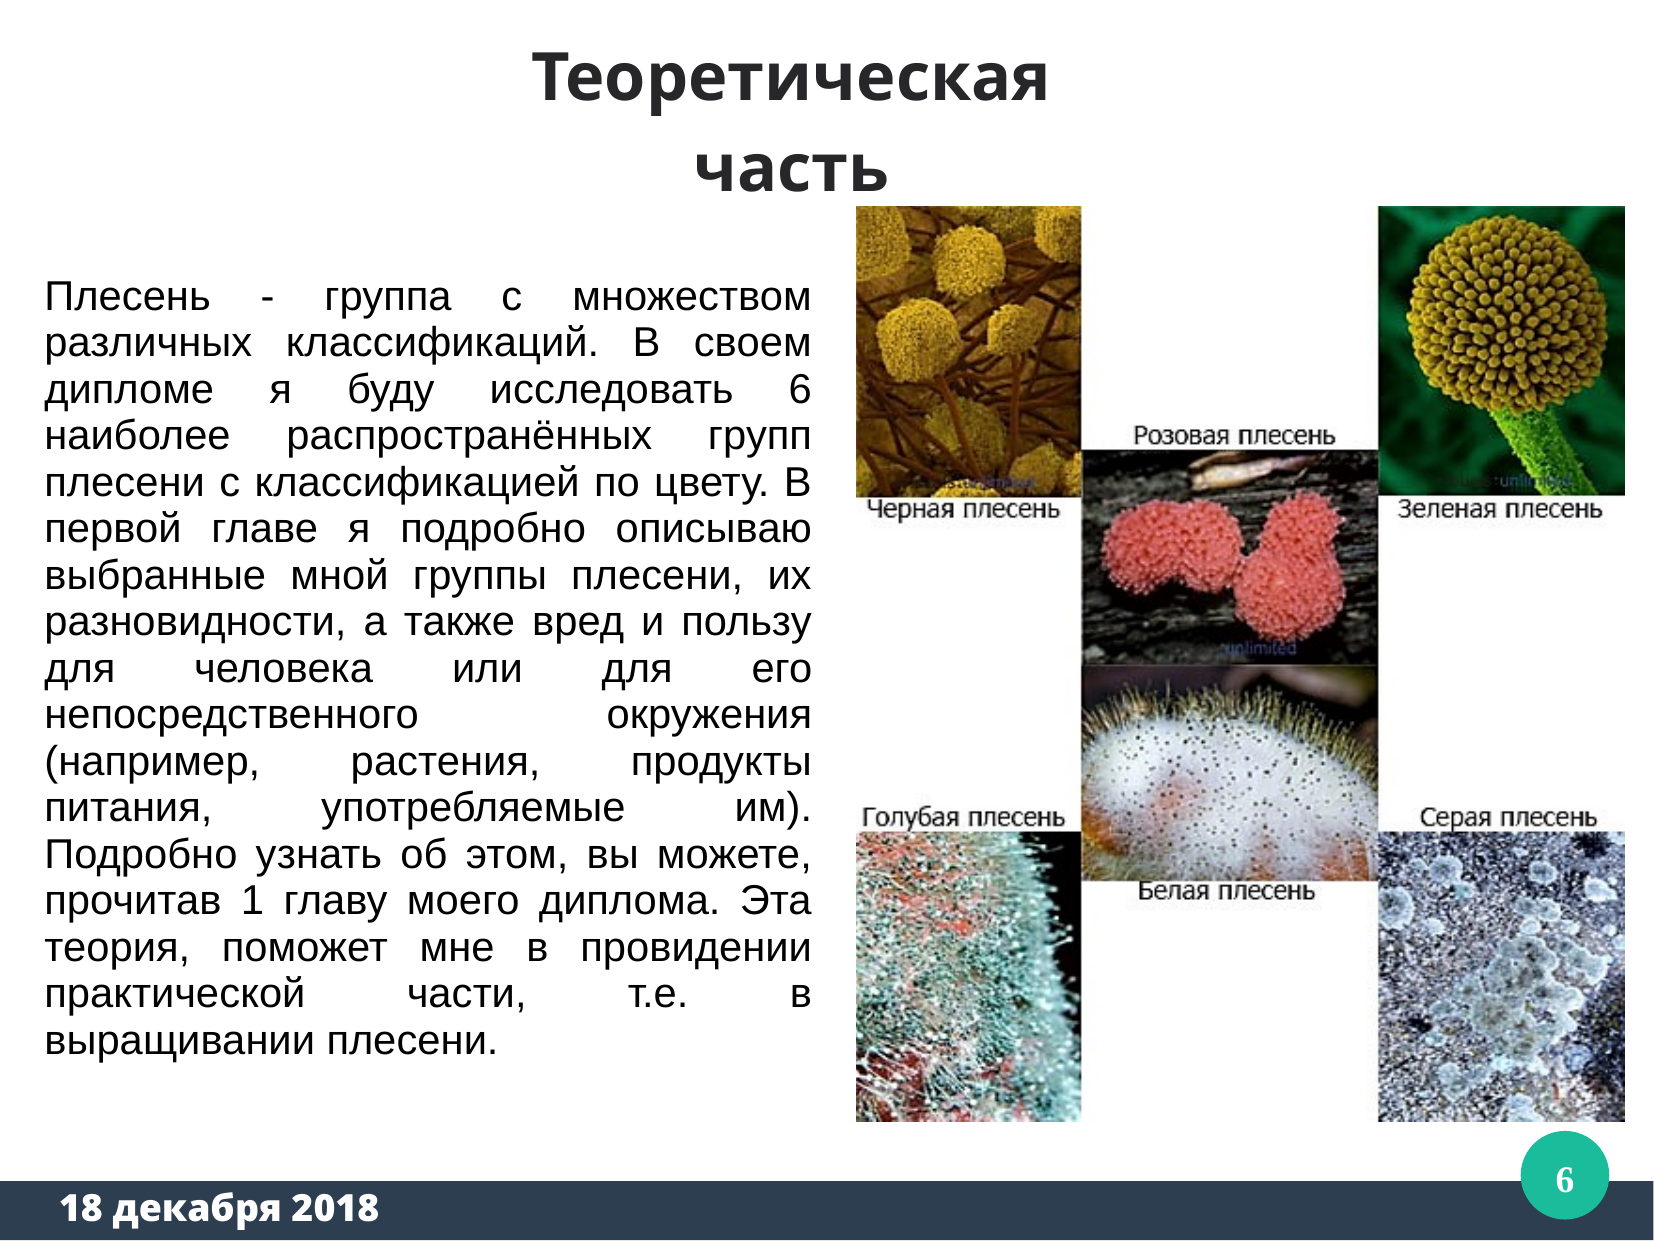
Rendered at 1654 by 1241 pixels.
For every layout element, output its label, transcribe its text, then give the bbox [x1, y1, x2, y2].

text_box Плесень - группа с множеством различных классификаций. В своем дипломе я буду исследовать 6 наиболее распространённых групп плесени с классификацией по цвету. В первой главе я подробно описываю выбранные мной группы плесени, их разновидности, а также вред и пользу для человека или для его непосредственного окружения (например, растения, продукты питания, употребляемые им). Подробно узнать об этом, вы можете, прочитав 1 главу моего диплома. Эта теория, поможет мне в провидении практической части, т.е. в выращивании плесени. [29, 265, 827, 1182]
text_box 6 [1505, 1151, 1625, 1211]
title Теоретическая часть [531, 29, 1152, 187]
picture [856, 206, 1625, 1123]
